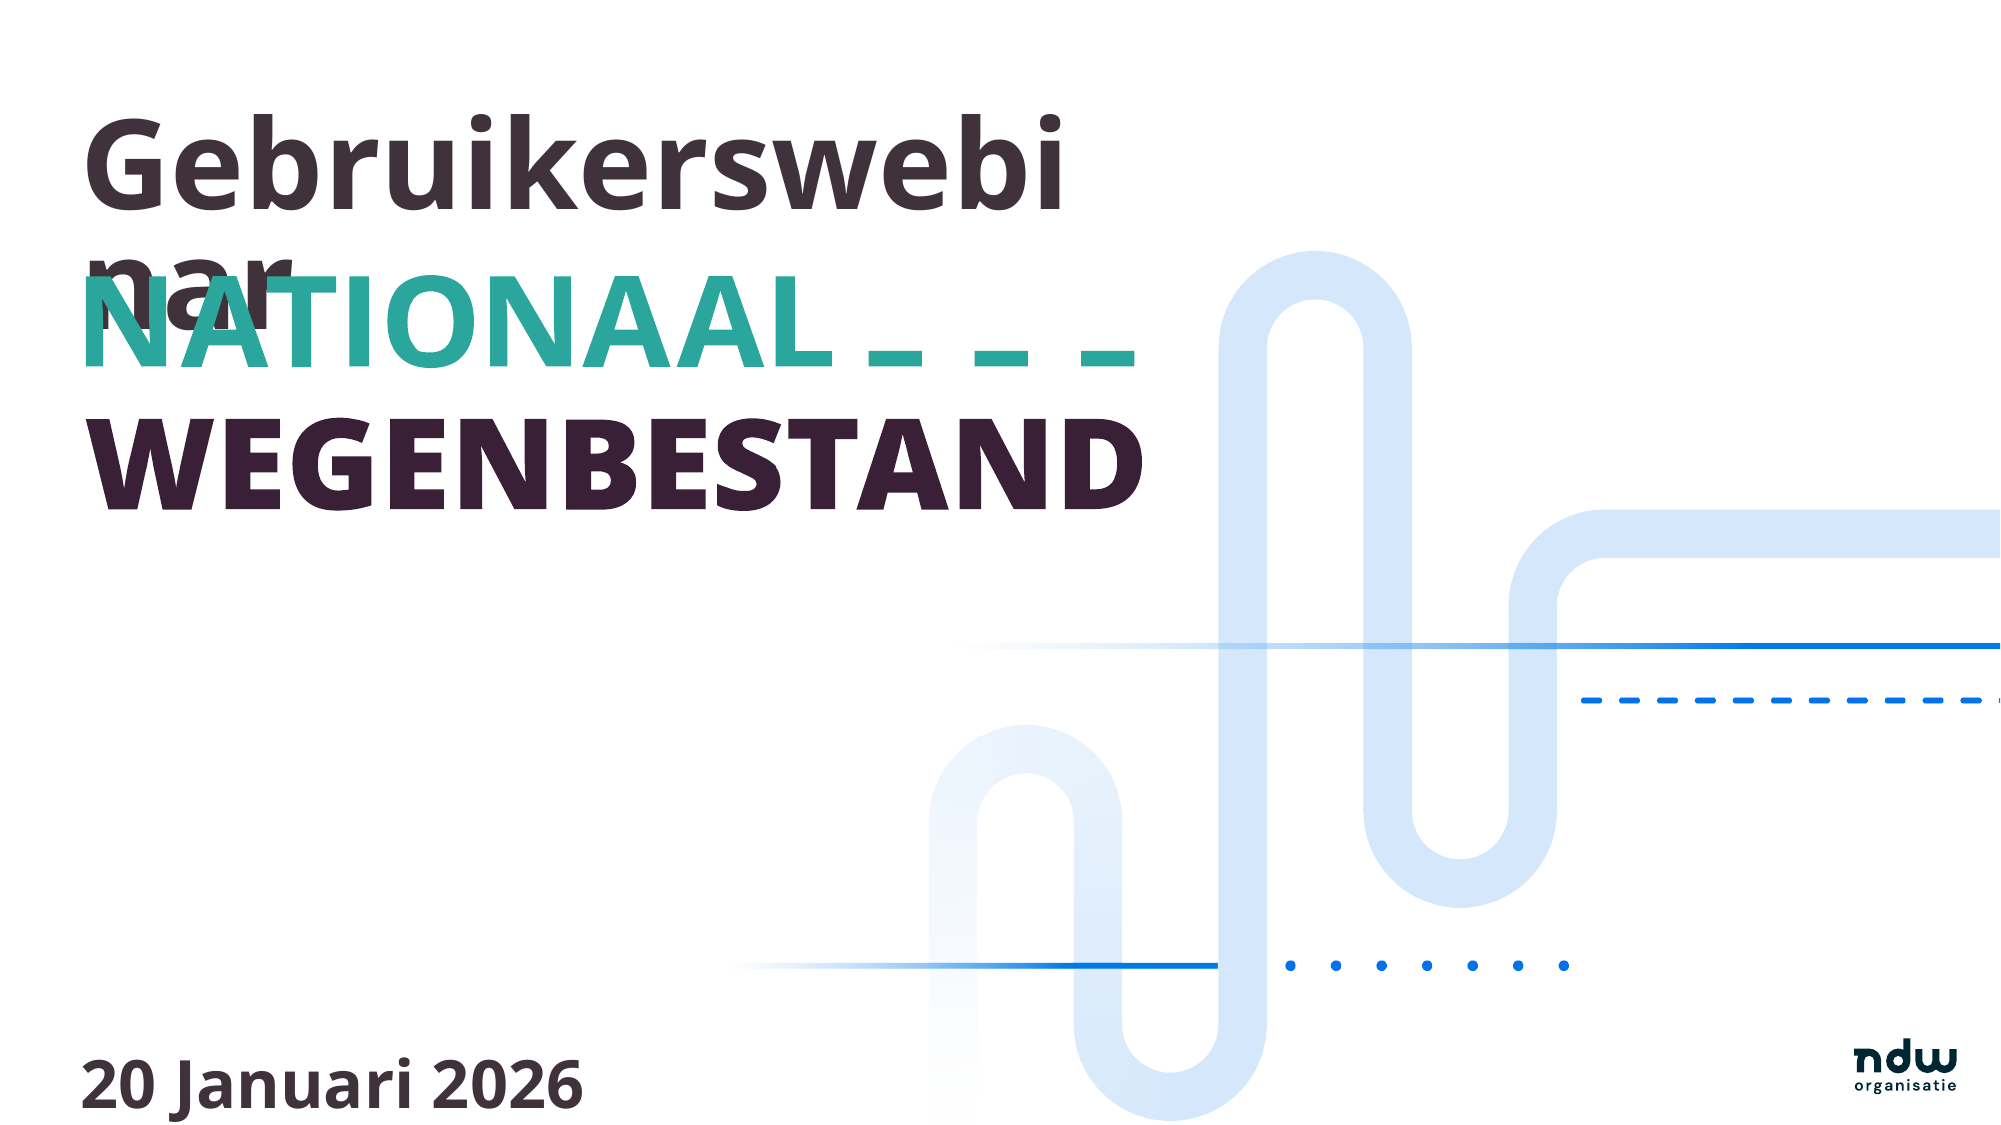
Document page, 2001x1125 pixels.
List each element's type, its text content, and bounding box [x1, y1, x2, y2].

picture [84, 273, 1144, 513]
title Gebruikerswebinar 20 Januari 2026 [65, 106, 1163, 963]
